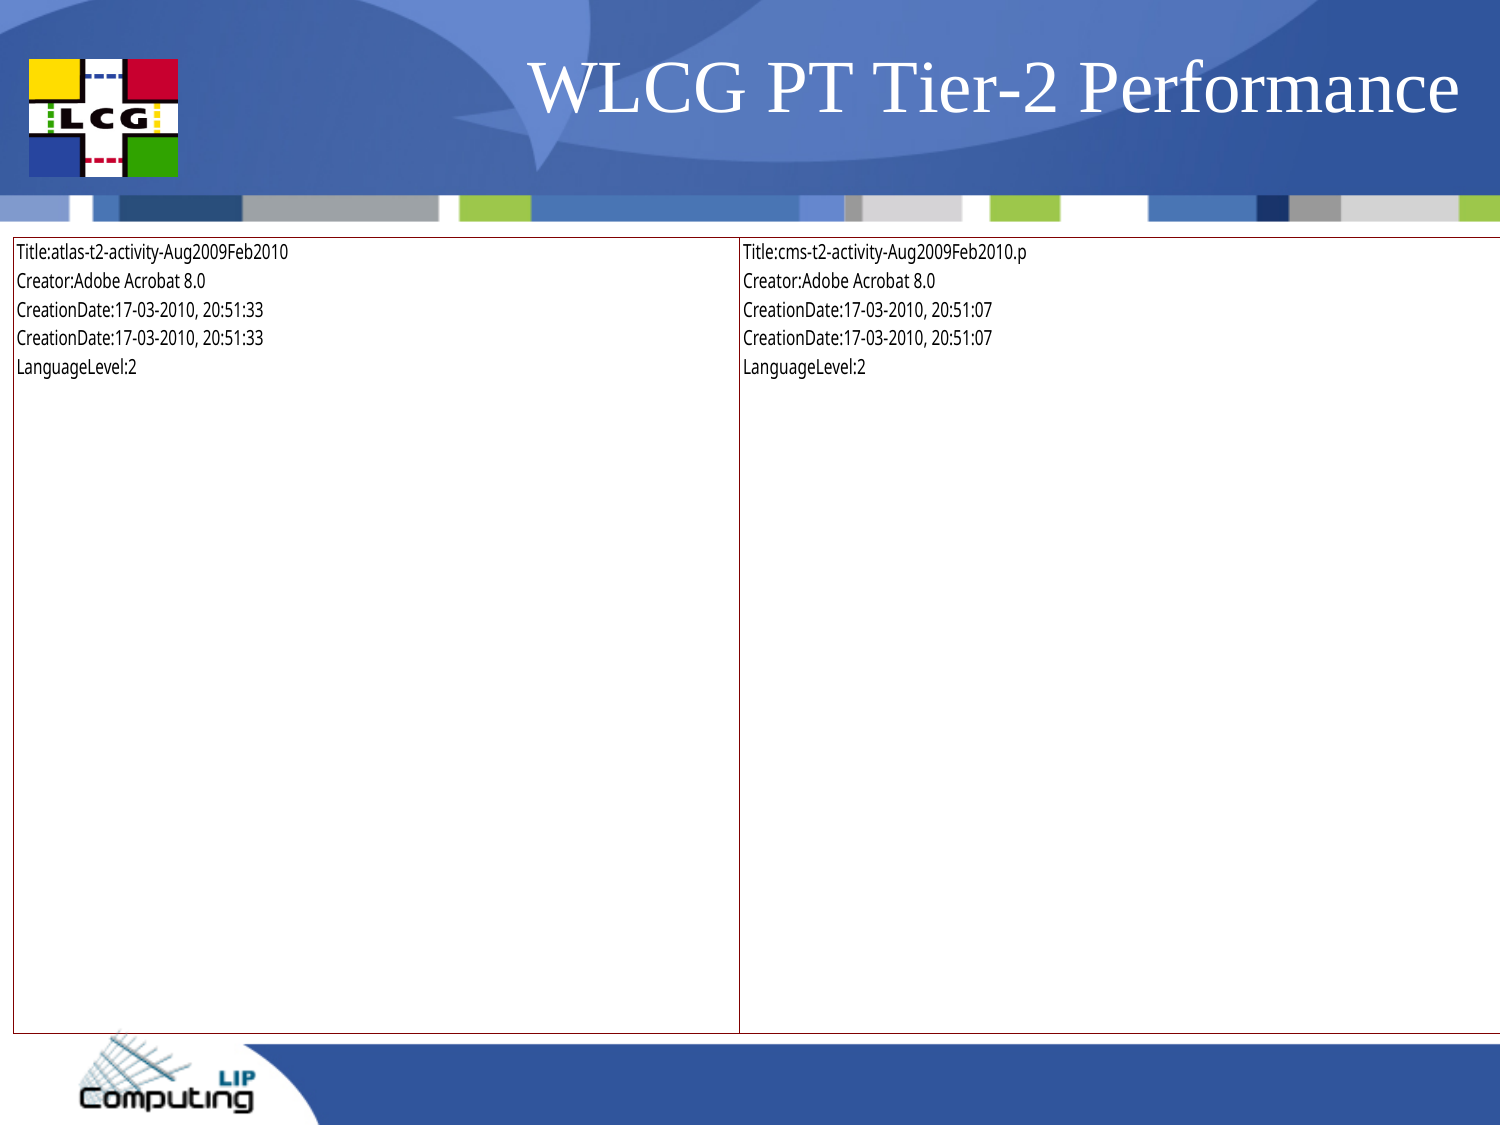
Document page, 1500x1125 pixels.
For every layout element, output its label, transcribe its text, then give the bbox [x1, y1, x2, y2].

picture [0, 0, 1500, 1125]
text_box Monitoring Box [178, 117, 1477, 123]
text_box Grid Projects with Portuguese contributions [178, 124, 1477, 129]
text_box IBERGRID Transition Plan [178, 113, 1477, 117]
